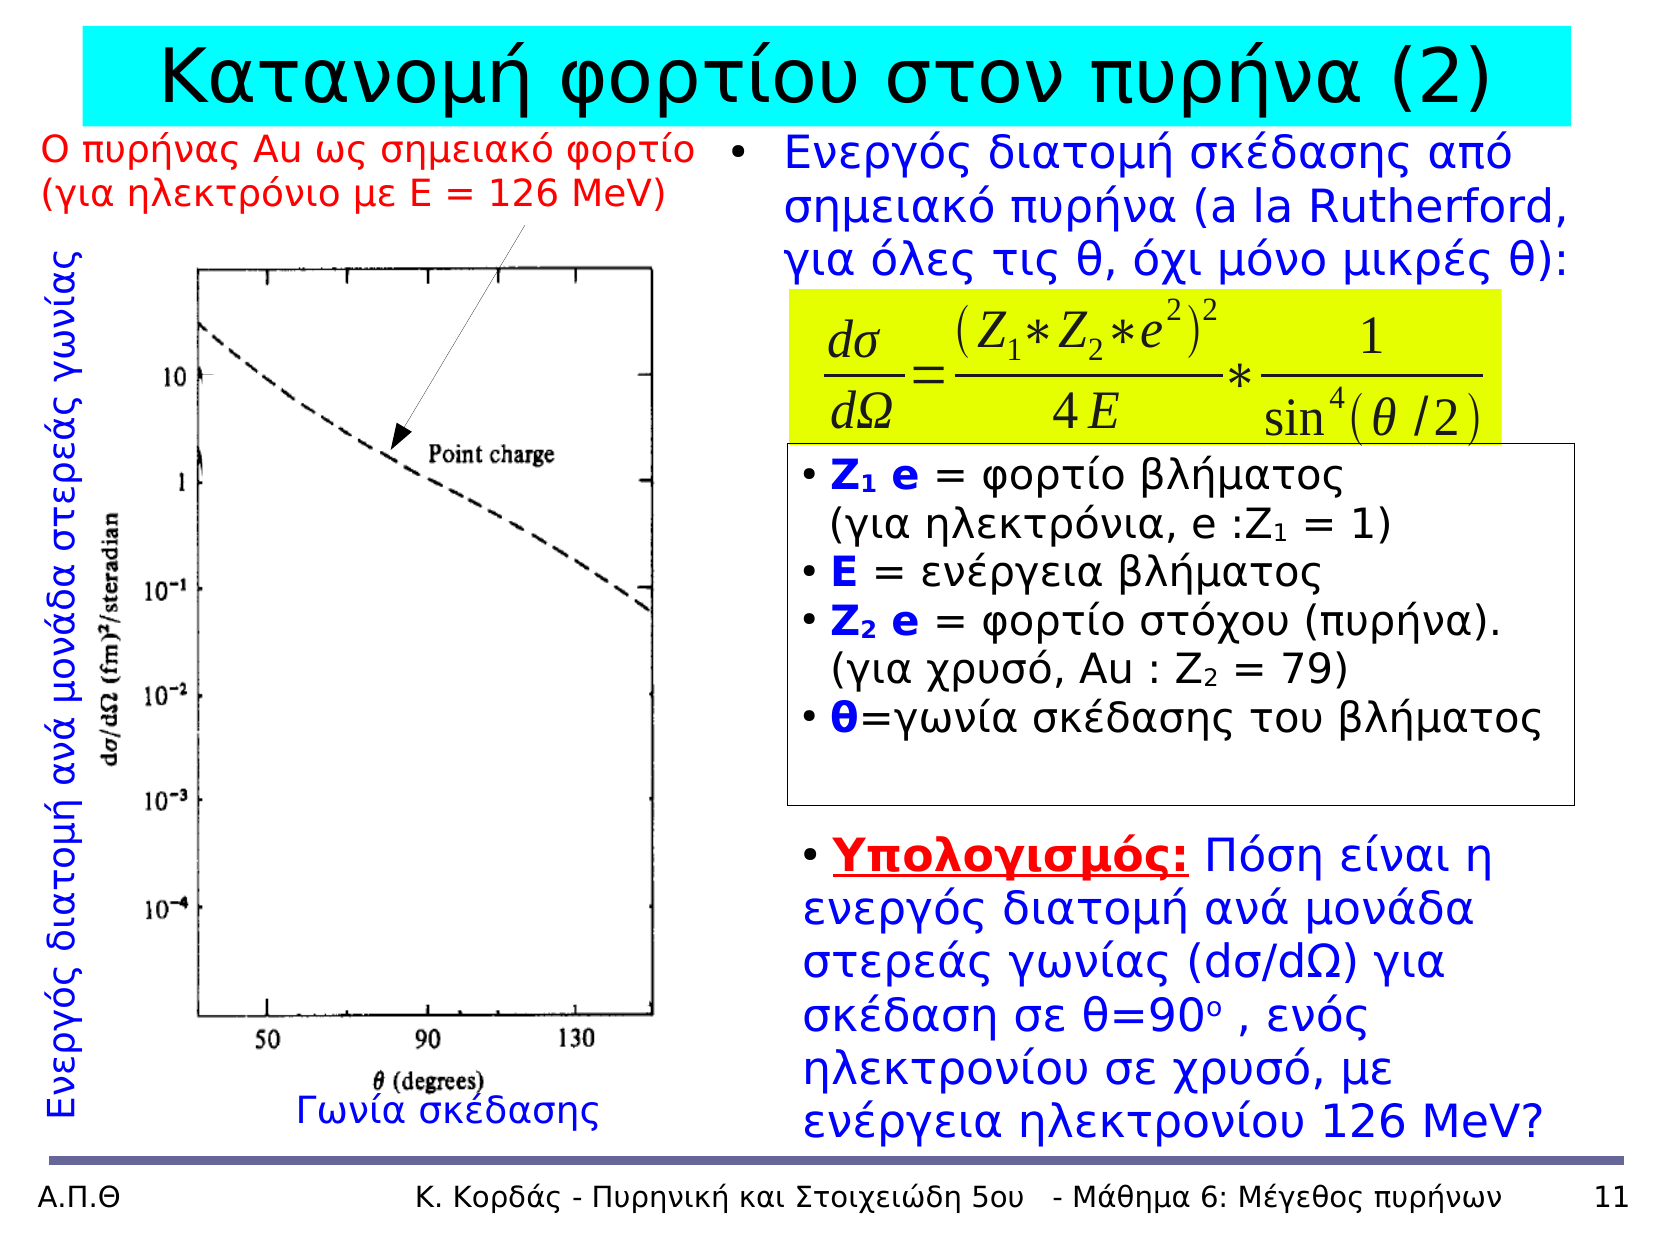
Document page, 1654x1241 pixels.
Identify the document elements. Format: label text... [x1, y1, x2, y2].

text_box Υπολογισμός: Πόση είναι η ενεργός διατομή ανά μονάδα στερεάς γωνίας (dσ/dΩ) για σκέδαση σε θ=90ο , ενός ηλεκτρονίου σε χρυσό, με ενέργεια ηλεκτρονίου 126 MeV? [787, 821, 1575, 1159]
text_box [202, 375, 650, 1011]
text_box Ο πυρήνας Au ως σημειακό φορτίο (για ηλεκτρόνιο με Ε = 126 MeV) [25, 120, 747, 224]
picture [92, 262, 673, 1099]
text_box Γωνία σκέδασης [280, 1081, 656, 1141]
text_box Ζ1 e = φορτίο βλήματος (για ηλεκτρόνια, e :Z1 = 1) Ε = ενέργεια βλήματος Ζ2 e = φορτίο στόχου (πυρήνα). (για χρυσό, Au : Z2 = 79) θ=γωνία σκέδασης του βλήματος [787, 443, 1575, 806]
list Ενεργός διατομή σκέδασης από σημειακό πυρήνα (a la Rutherford, για όλες τις θ, όχι μόνο μικρές θ): [712, 126, 1613, 1088]
title Κατανομή φορτίου στον πυρήνα (2) [82, 25, 1571, 126]
chart [807, 289, 1499, 443]
text_box Ενεργός διατομή ανά μονάδα στερεάς γωνίας [32, 197, 92, 1136]
